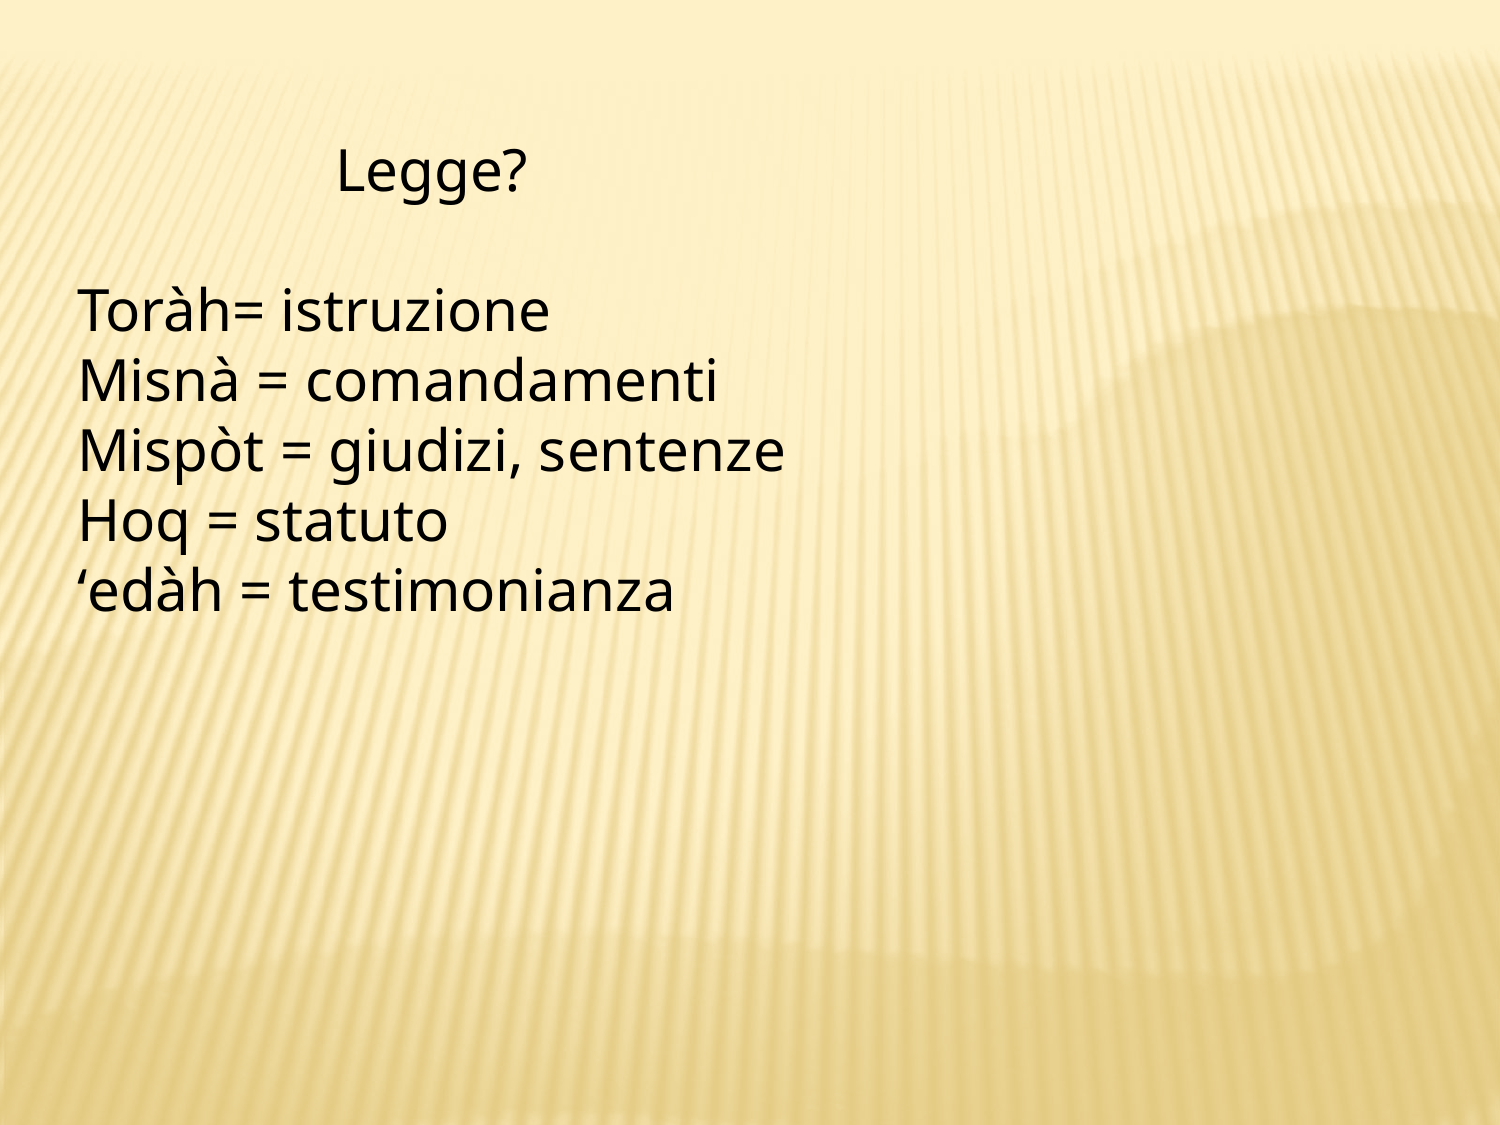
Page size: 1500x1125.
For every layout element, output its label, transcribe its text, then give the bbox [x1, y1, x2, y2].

text_box Legge? Toràh= istruzione Misnà = comandamenti Mispòt = giudizi, sentenze Hoq = statuto ‘edàh = testimonianza [62, 125, 1409, 636]
